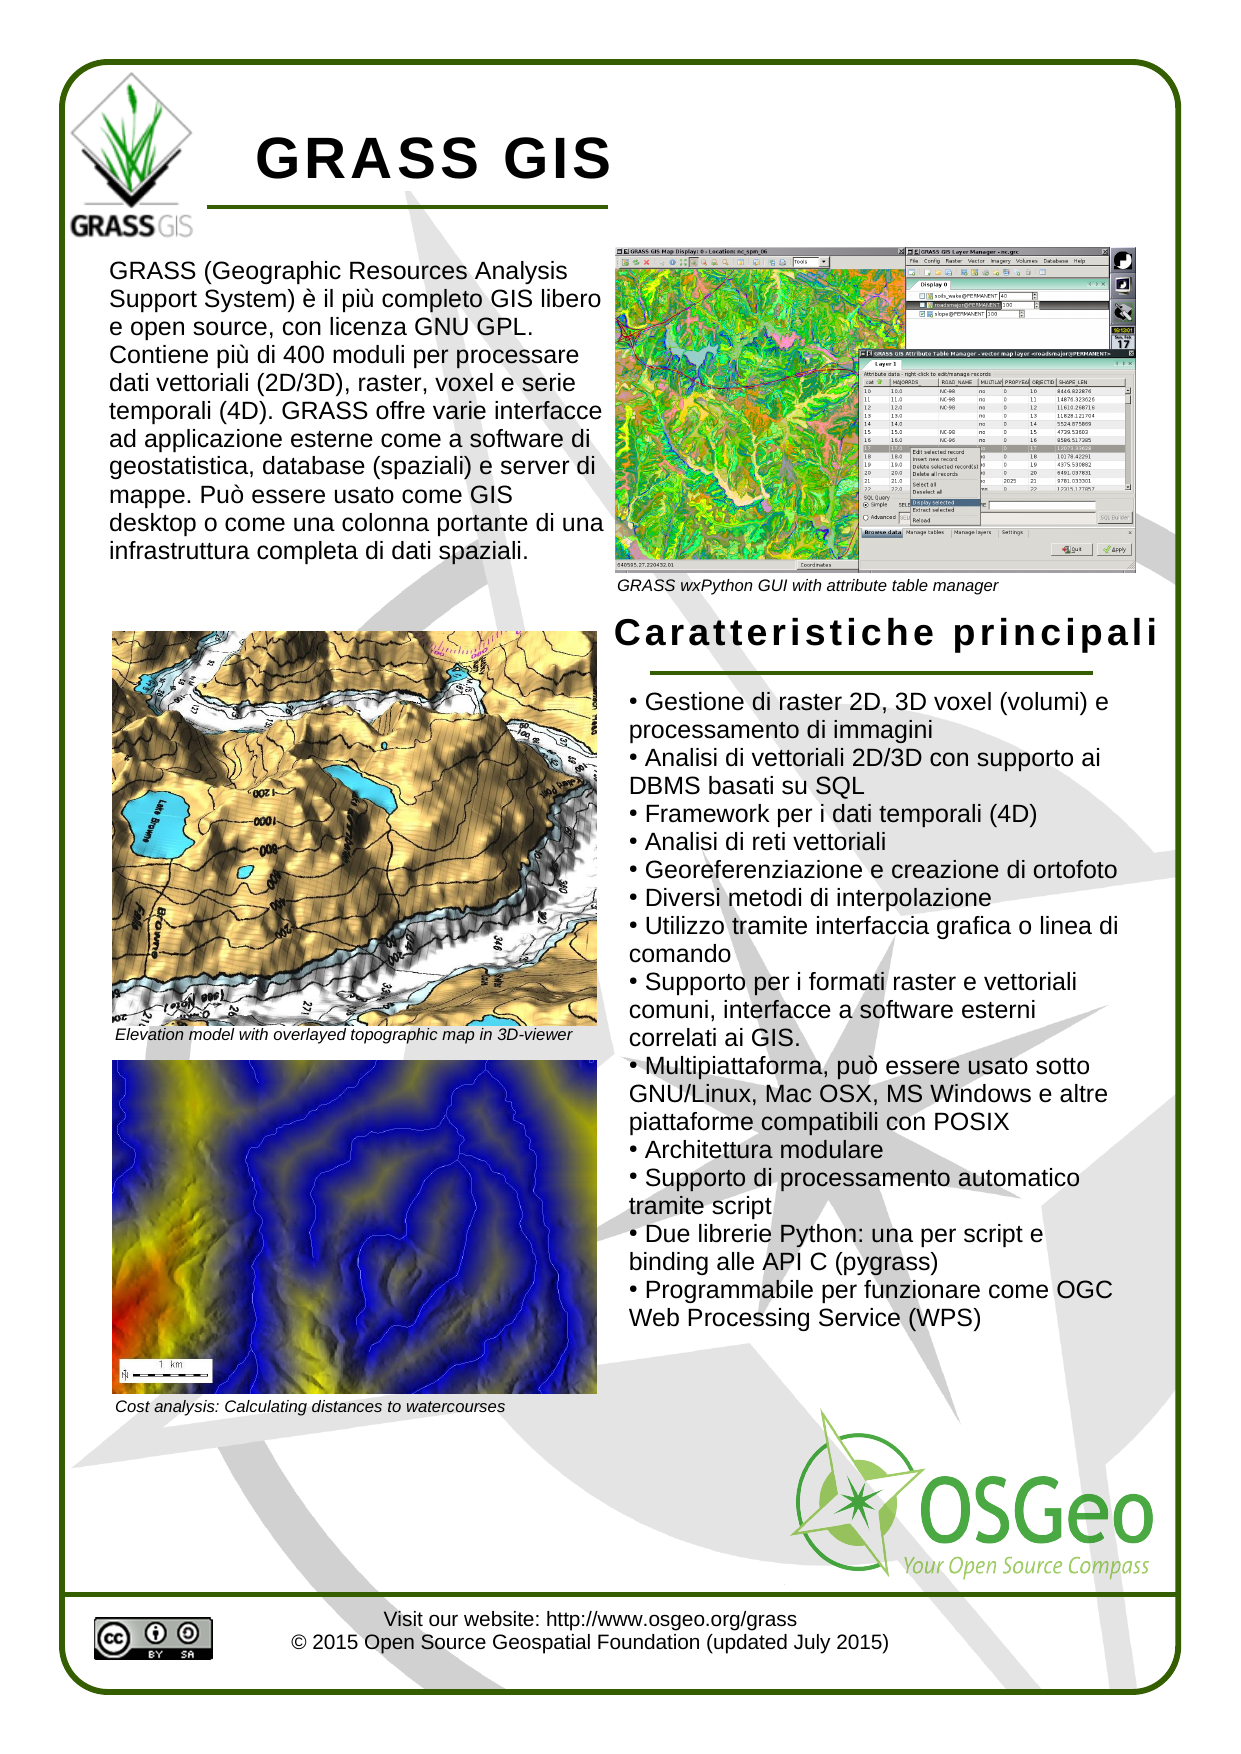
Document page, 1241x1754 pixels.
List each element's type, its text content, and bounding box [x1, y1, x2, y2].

picture [65, 70, 1175, 1592]
picture [62, 1666, 84, 1690]
text_box GRASS GIS [195, 118, 650, 209]
text_box Caratteristiche principali [590, 603, 1182, 725]
text_box GRASS wxPython GUI with attribute table manager [602, 569, 1015, 606]
text_box Gestione di raster 2D, 3D voxel (volumi) e processamento di immagini Analisi di vettoriali 2D/3D con supporto ai DBMS basati su SQL Framework per i dati temporali (4D) Analisi di reti vettoriali Georeferenziazione e creazione di ortofoto Diversi metodi di interpolazione Utilizzo tramite interfaccia grafica o linea di comando Supporto per i formati raster e vettoriali comuni, interfacce a software esterni correlati ai GIS. Multipiattaforma, può essere usato sotto GNU/Linux, Mac OSX, MS Windows e altre piattaforme compatibili con POSIX Architettura modulare Supporto di processamento automatico tramite script Due librerie Python: una per script e binding alle API C (pygrass) Programmabile per funzionare come OGC Web Processing Service (WPS) [614, 725, 1140, 1414]
picture [1156, 1664, 1179, 1690]
text_box Elevation model with overlayed topographic map in 3D-viewer [100, 1018, 588, 1055]
picture [65, 1597, 1175, 1689]
text_box Cost analysis: Calculating distances to watercourses [100, 1390, 522, 1427]
text_box GRASS (Geographic Resources Analysis Support System) è il più completo GIS libero e open source, con licenza GNU GPL. Contiene più di 400 moduli per processare dati vettoriali (2D/3D), raster, voxel e serie temporali (4D). GRASS offre varie interfacce ad applicazione esterne come a software di geostatistica, database (spaziali) e server di mappe. Può essere usato come GIS desktop o come una colonna portante di una infrastruttura completa di dati spaziali. [94, 249, 615, 668]
